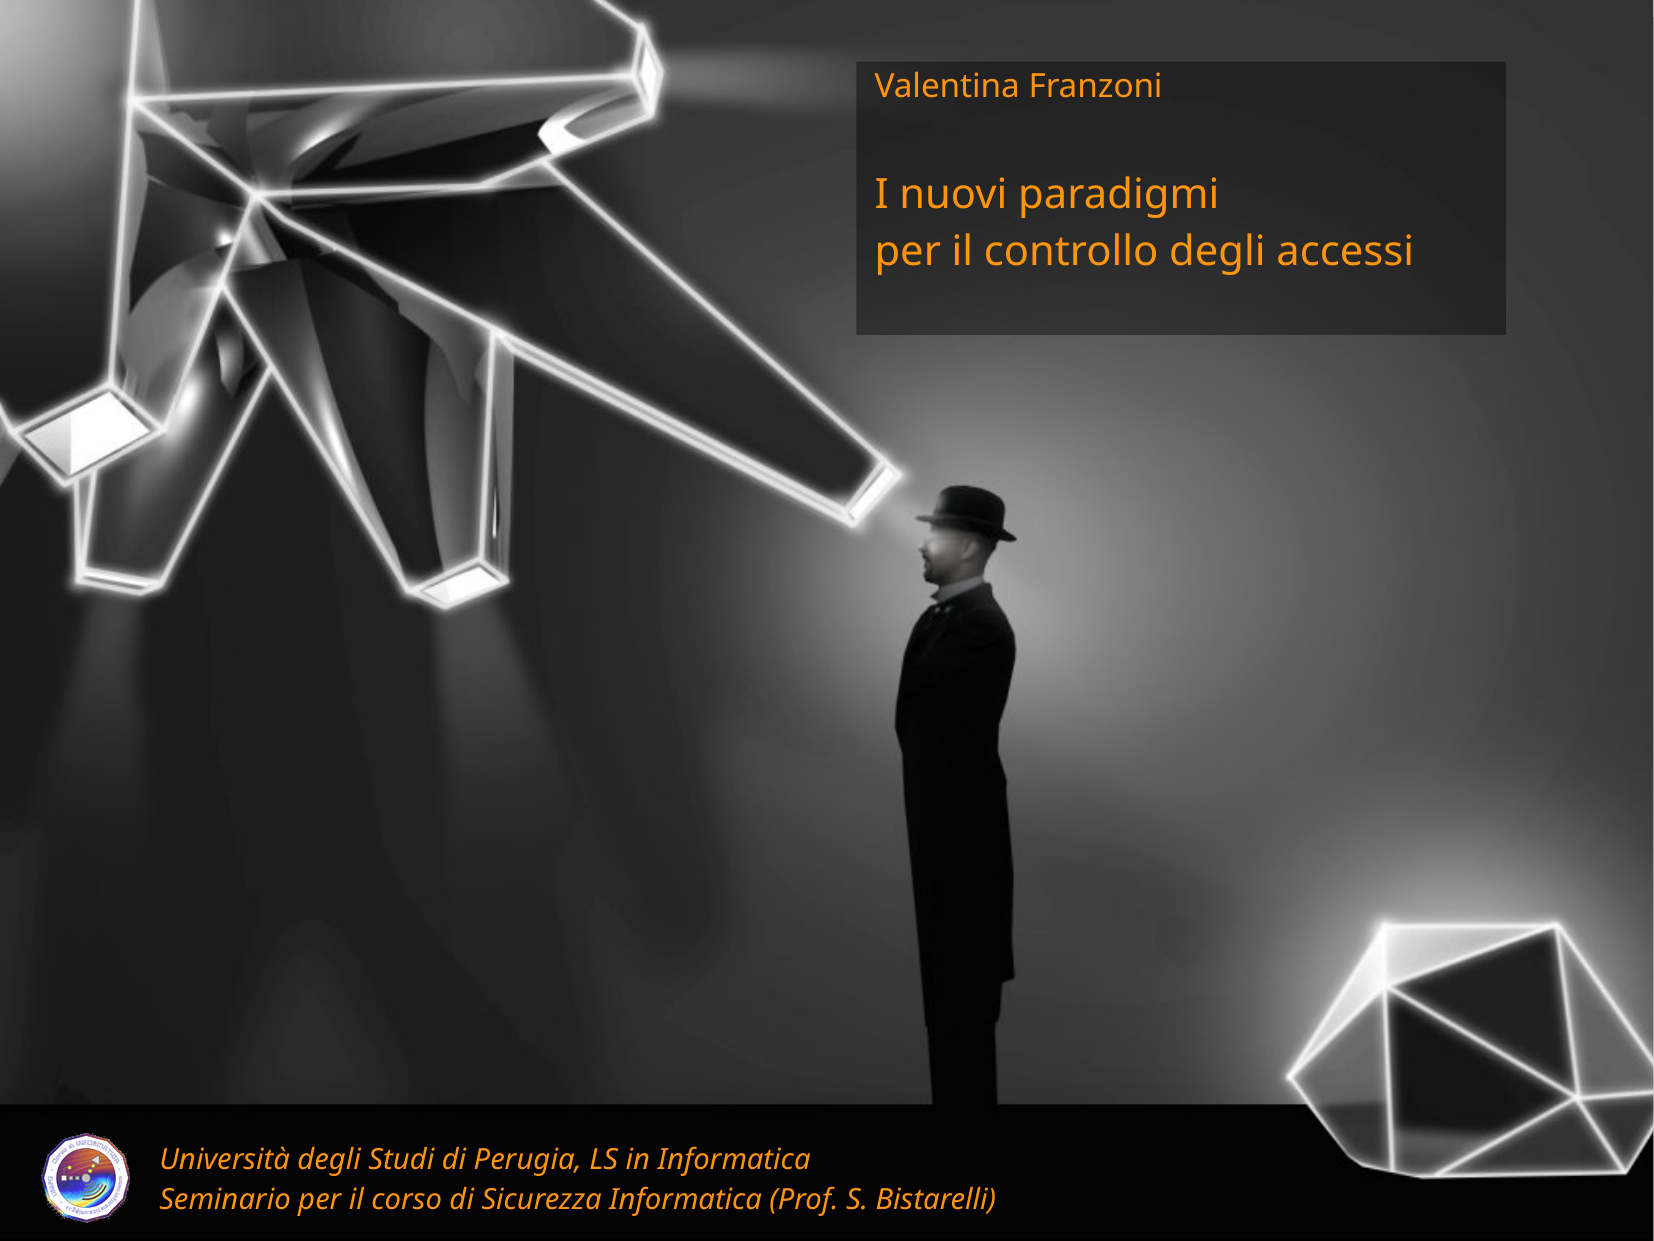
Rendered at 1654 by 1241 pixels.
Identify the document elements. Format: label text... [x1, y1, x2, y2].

title Università degli Studi di Perugia, LS in Informatica Seminario per il corso di Sicurezza Informatica (Prof. S. Bistarelli) [159, 1133, 1205, 1223]
picture [0, 0, 1654, 1241]
title Valentina Franzoni I nuovi paradigmi per il controllo degli accessi [856, 77, 1506, 320]
